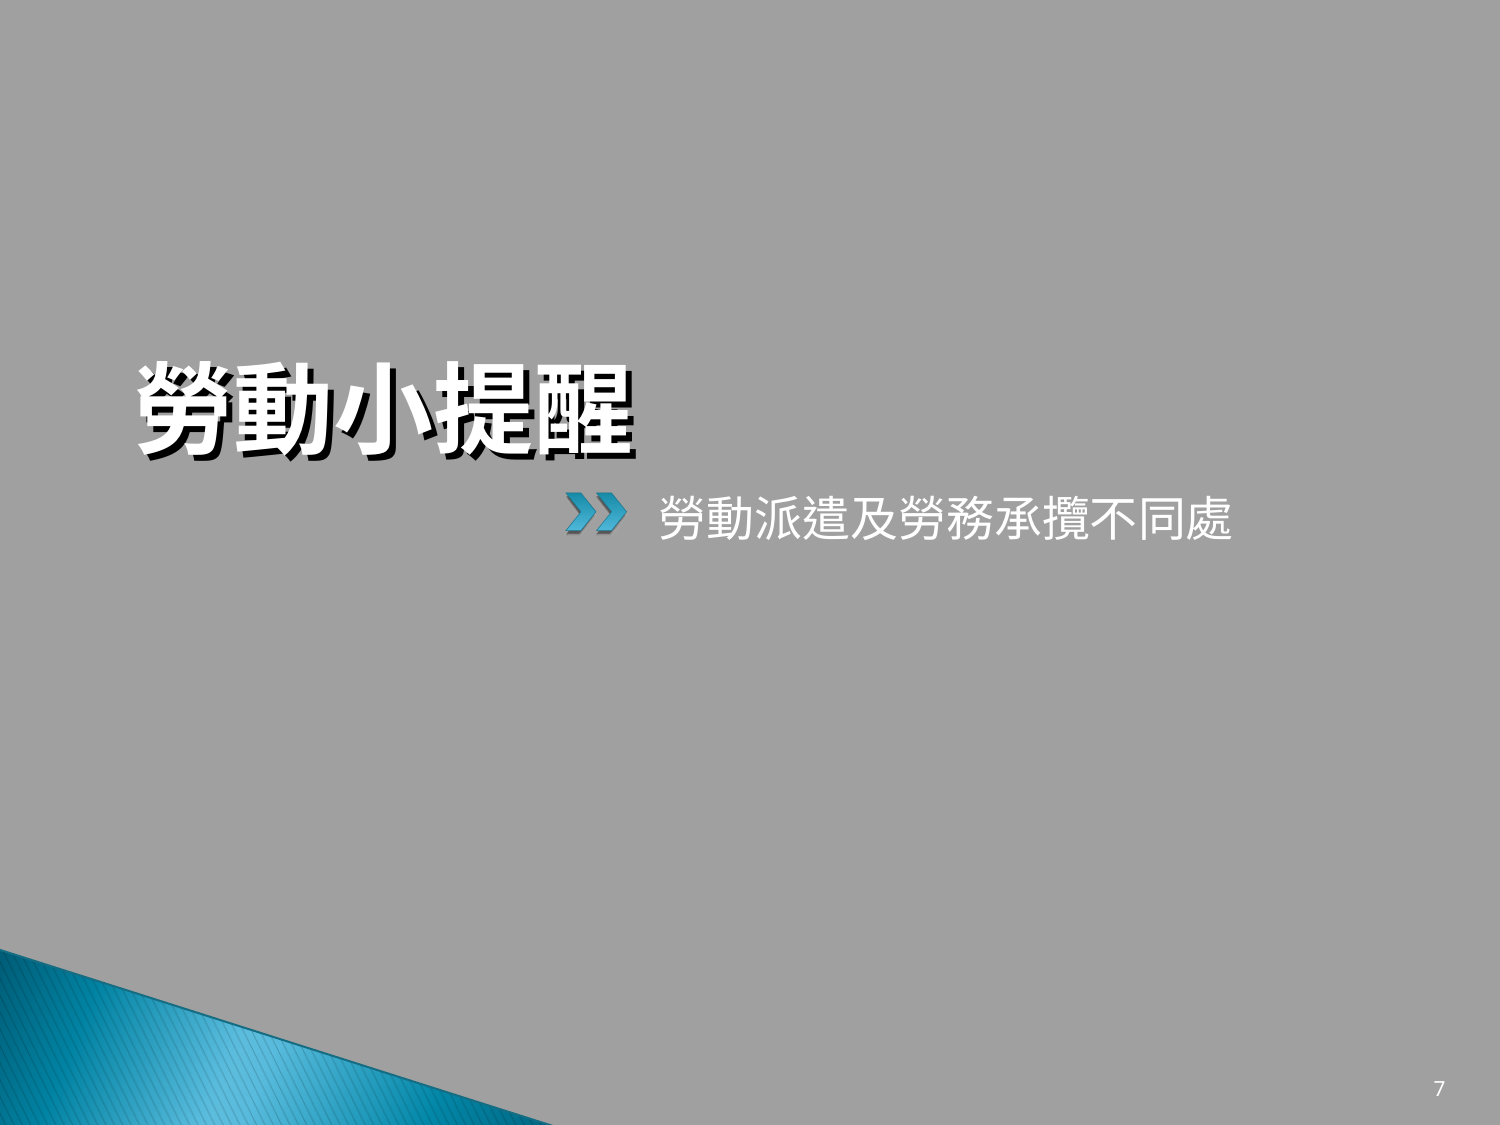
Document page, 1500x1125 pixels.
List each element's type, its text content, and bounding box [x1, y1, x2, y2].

text_box [1418, 1051, 1479, 1112]
list 勞動派遣及勞務承攬不同處 [643, 480, 1394, 720]
title 勞動小提醒 [118, 173, 1394, 474]
